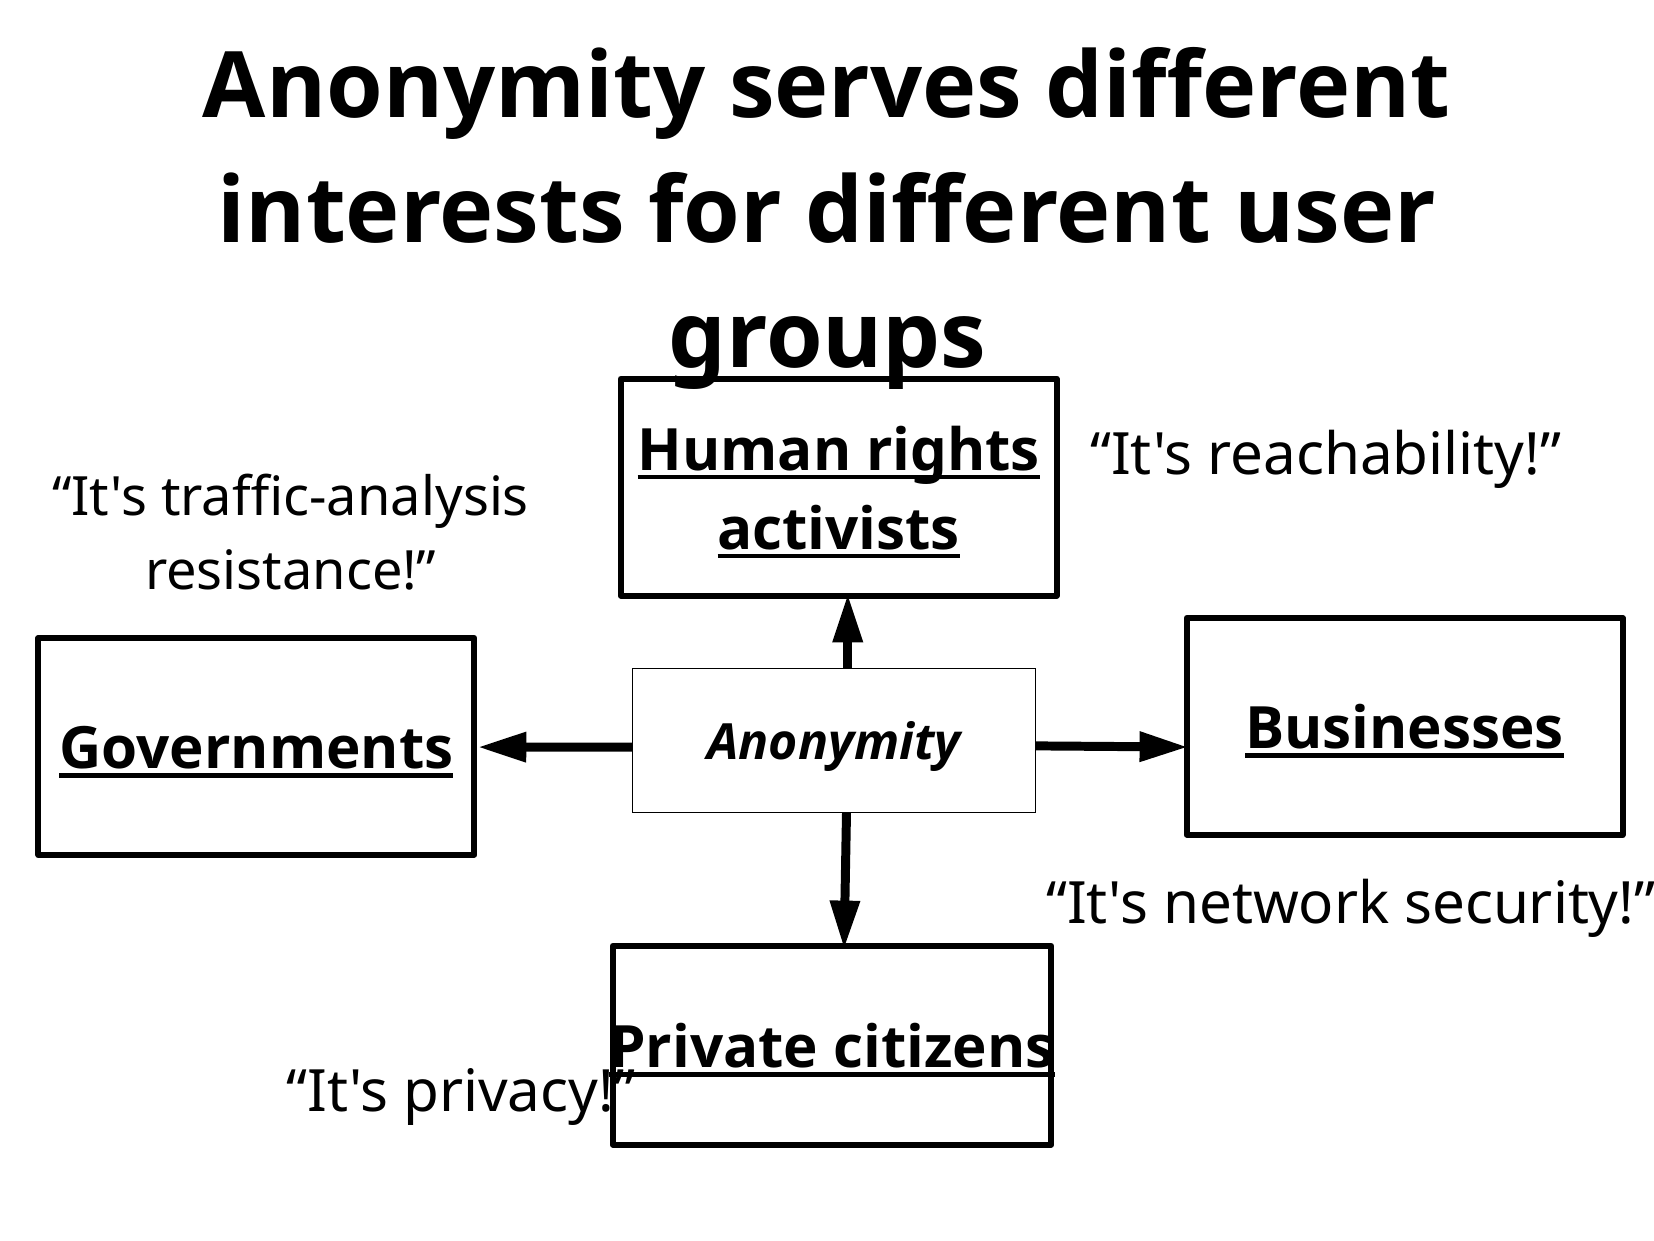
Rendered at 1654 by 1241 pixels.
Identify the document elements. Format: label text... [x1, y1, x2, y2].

text_box Businesses [1186, 618, 1623, 835]
text_box “It's traffic-analysis resistance!” [37, 450, 559, 606]
text_box Human rights activists [620, 378, 1057, 596]
text_box “It's network security!” [1031, 853, 1654, 939]
title Anonymity serves different interests for different user groups [121, 50, 1534, 364]
text_box Anonymity [632, 668, 1036, 813]
text_box Private citizens [612, 945, 1052, 1072]
text_box “It's reachability!” [1075, 404, 1579, 530]
text_box “It's privacy!” [271, 1041, 635, 1127]
text_box Private citizens [612, 1077, 1052, 1145]
text_box Governments [38, 637, 475, 855]
